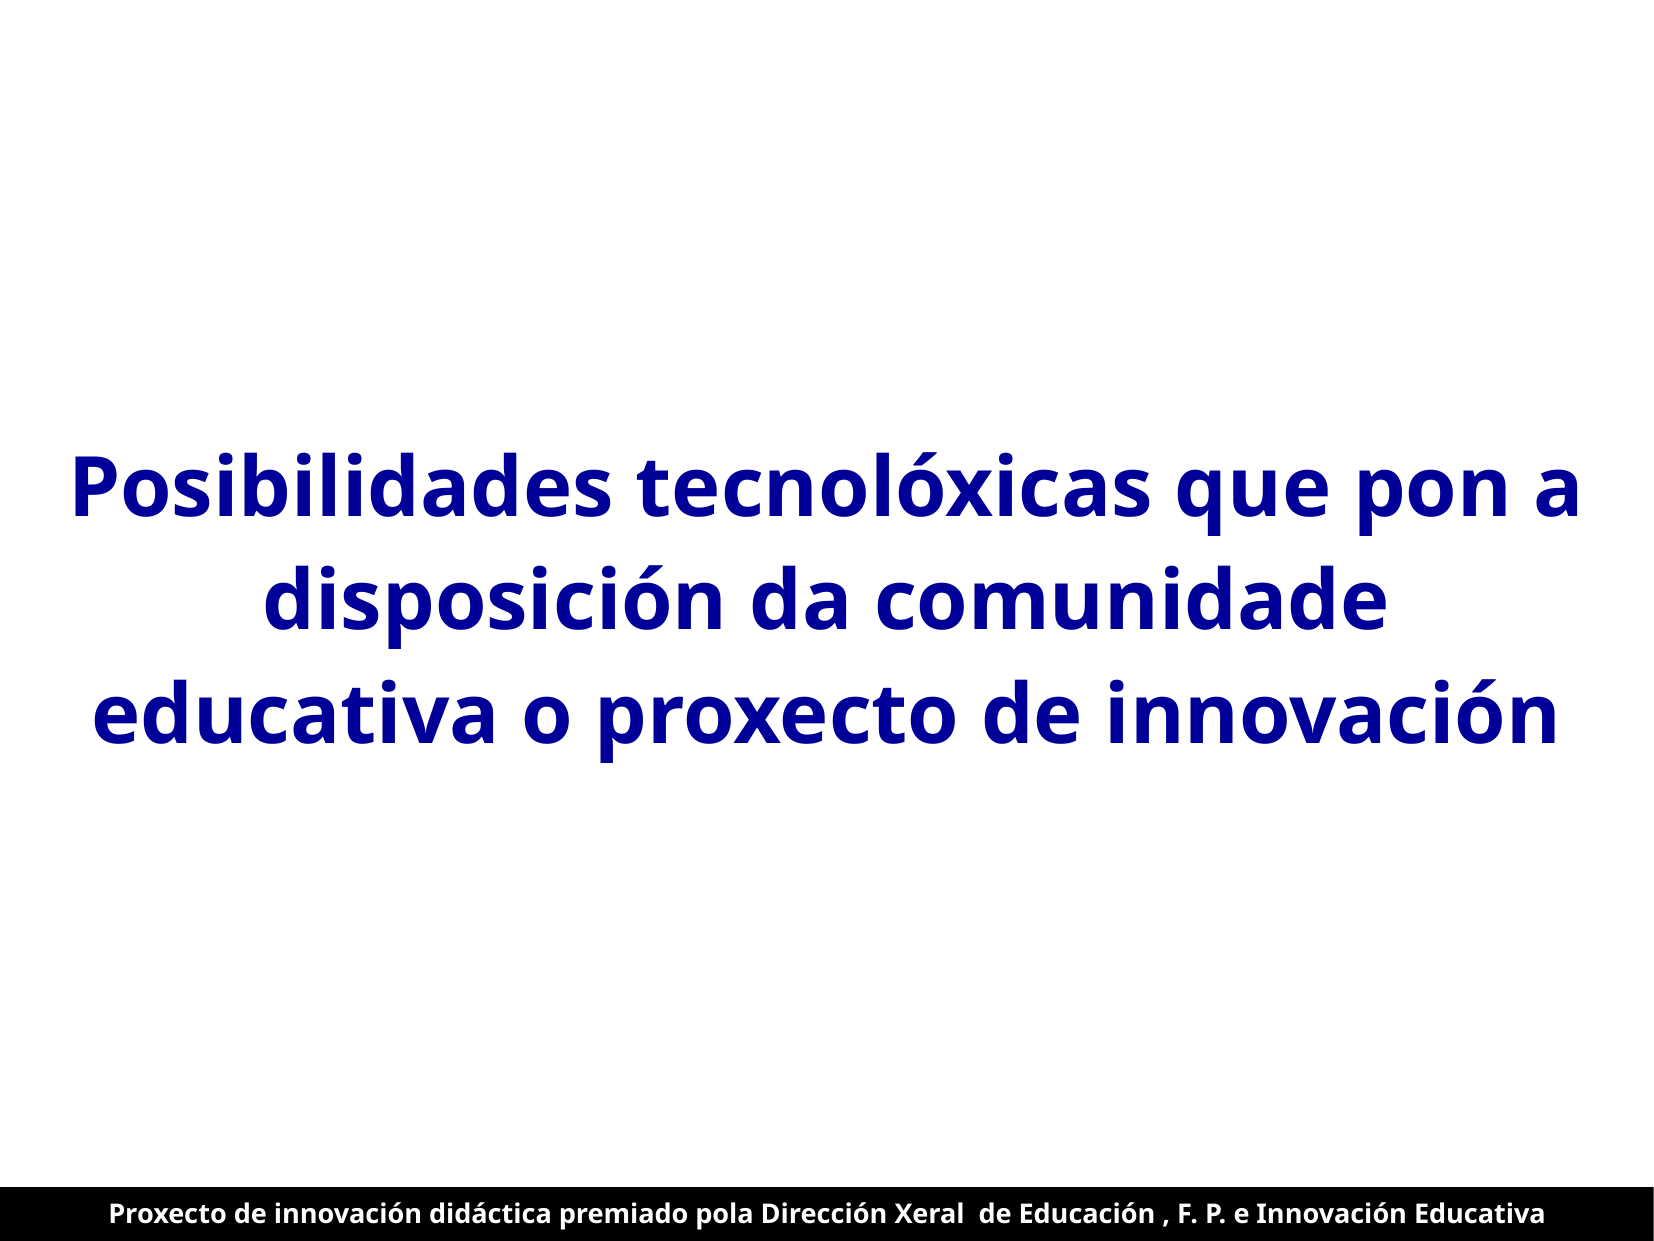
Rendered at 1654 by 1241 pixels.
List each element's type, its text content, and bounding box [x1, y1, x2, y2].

subtitle Posibilidades tecnolóxicas que pon a disposición da comunidade educativa o proxecto de innovación [59, 49, 1595, 1146]
